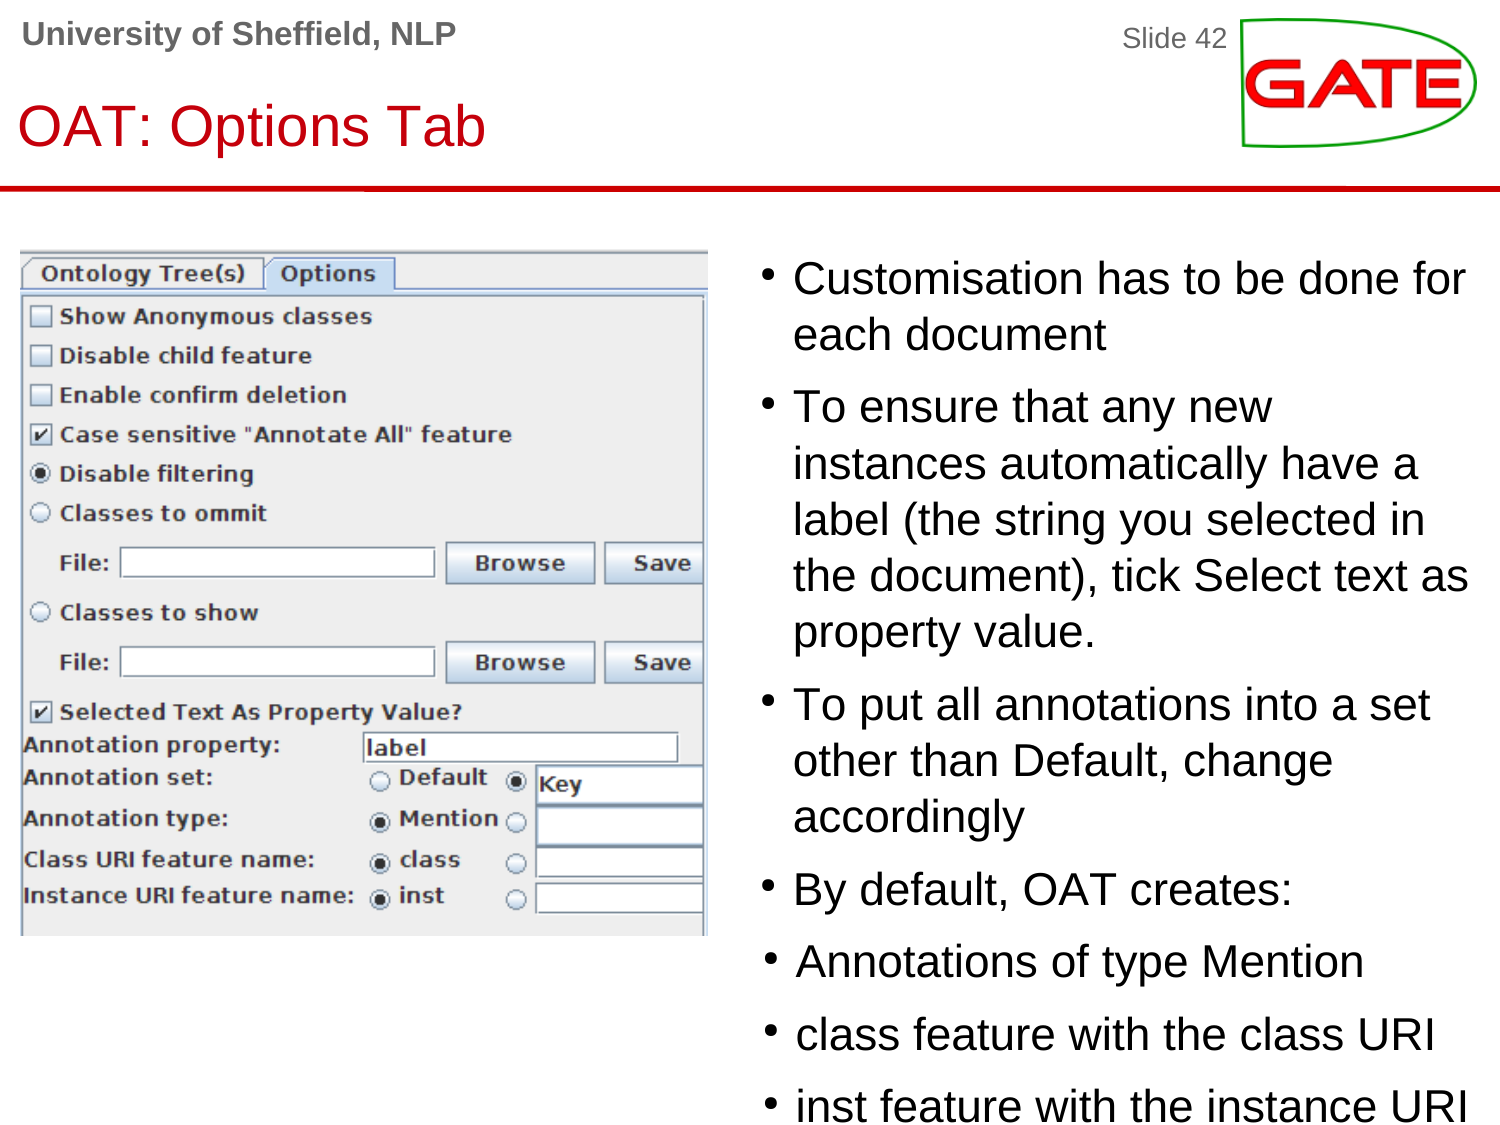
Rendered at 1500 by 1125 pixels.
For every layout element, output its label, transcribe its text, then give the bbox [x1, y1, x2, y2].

title OAT: Options Tab [17, 52, 1087, 201]
picture [20, 249, 708, 936]
list Customisation has to be done for each document To ensure that any new instances automatically have a label (the string you selected in the document), tick Select text as property value. To put all annotations into a set other than Default, change accordingly By default, OAT creates: Annotations of type Mention class feature with the class URI inst feature with the instance URI [708, 247, 1477, 1125]
picture [1240, 18, 1477, 148]
